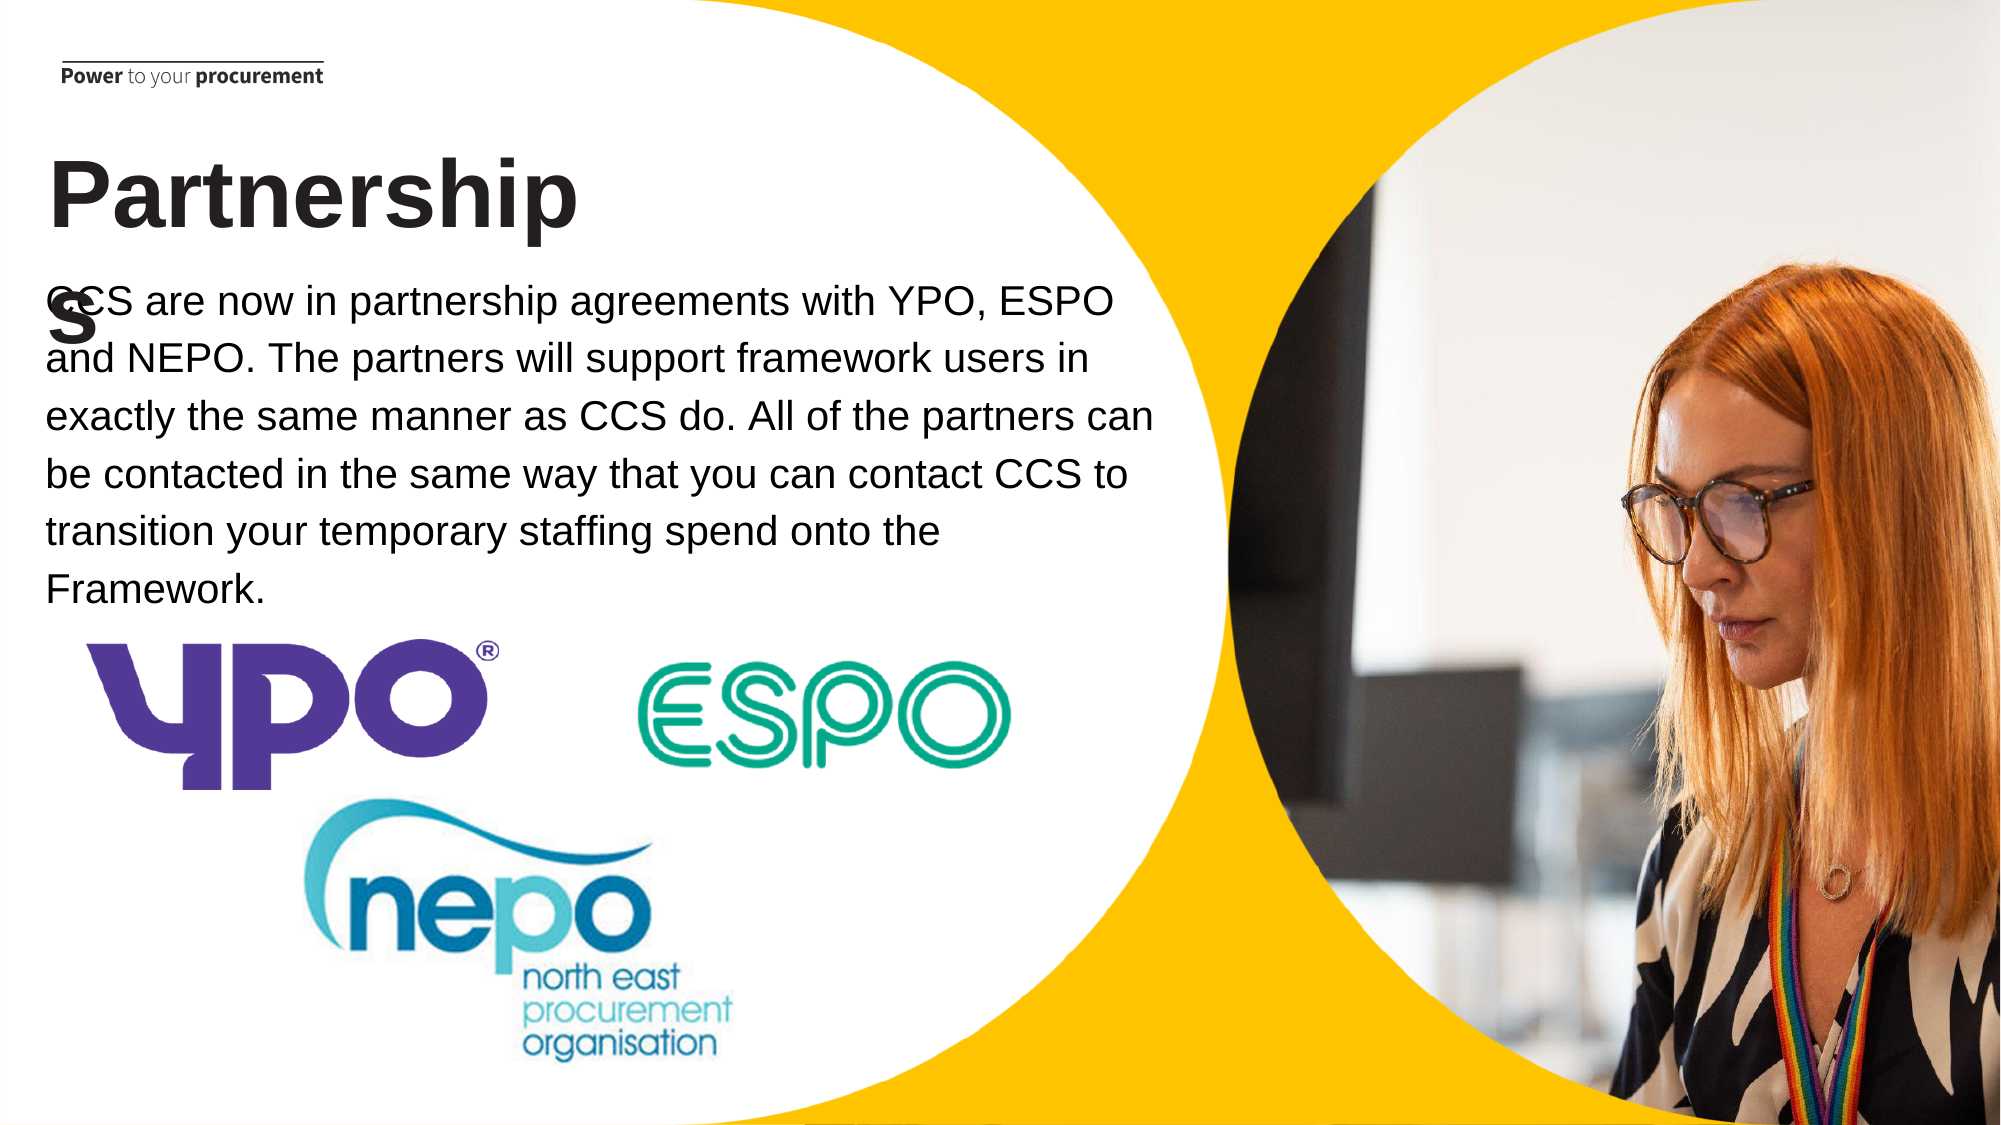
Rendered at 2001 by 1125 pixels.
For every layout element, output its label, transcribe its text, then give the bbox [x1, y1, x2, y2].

picture [302, 795, 735, 1065]
picture [596, 639, 1055, 790]
title Partnerships [46, 130, 1018, 267]
picture [86, 639, 499, 790]
text_box CCS are now in partnership agreements with YPO, ESPO and NEPO. The partners will support framework users in exactly the same manner as CCS do. All of the partners can be contacted in the same way that you can contact CCS to transition your temporary staffing spend onto the Framework. [45, 266, 1170, 650]
